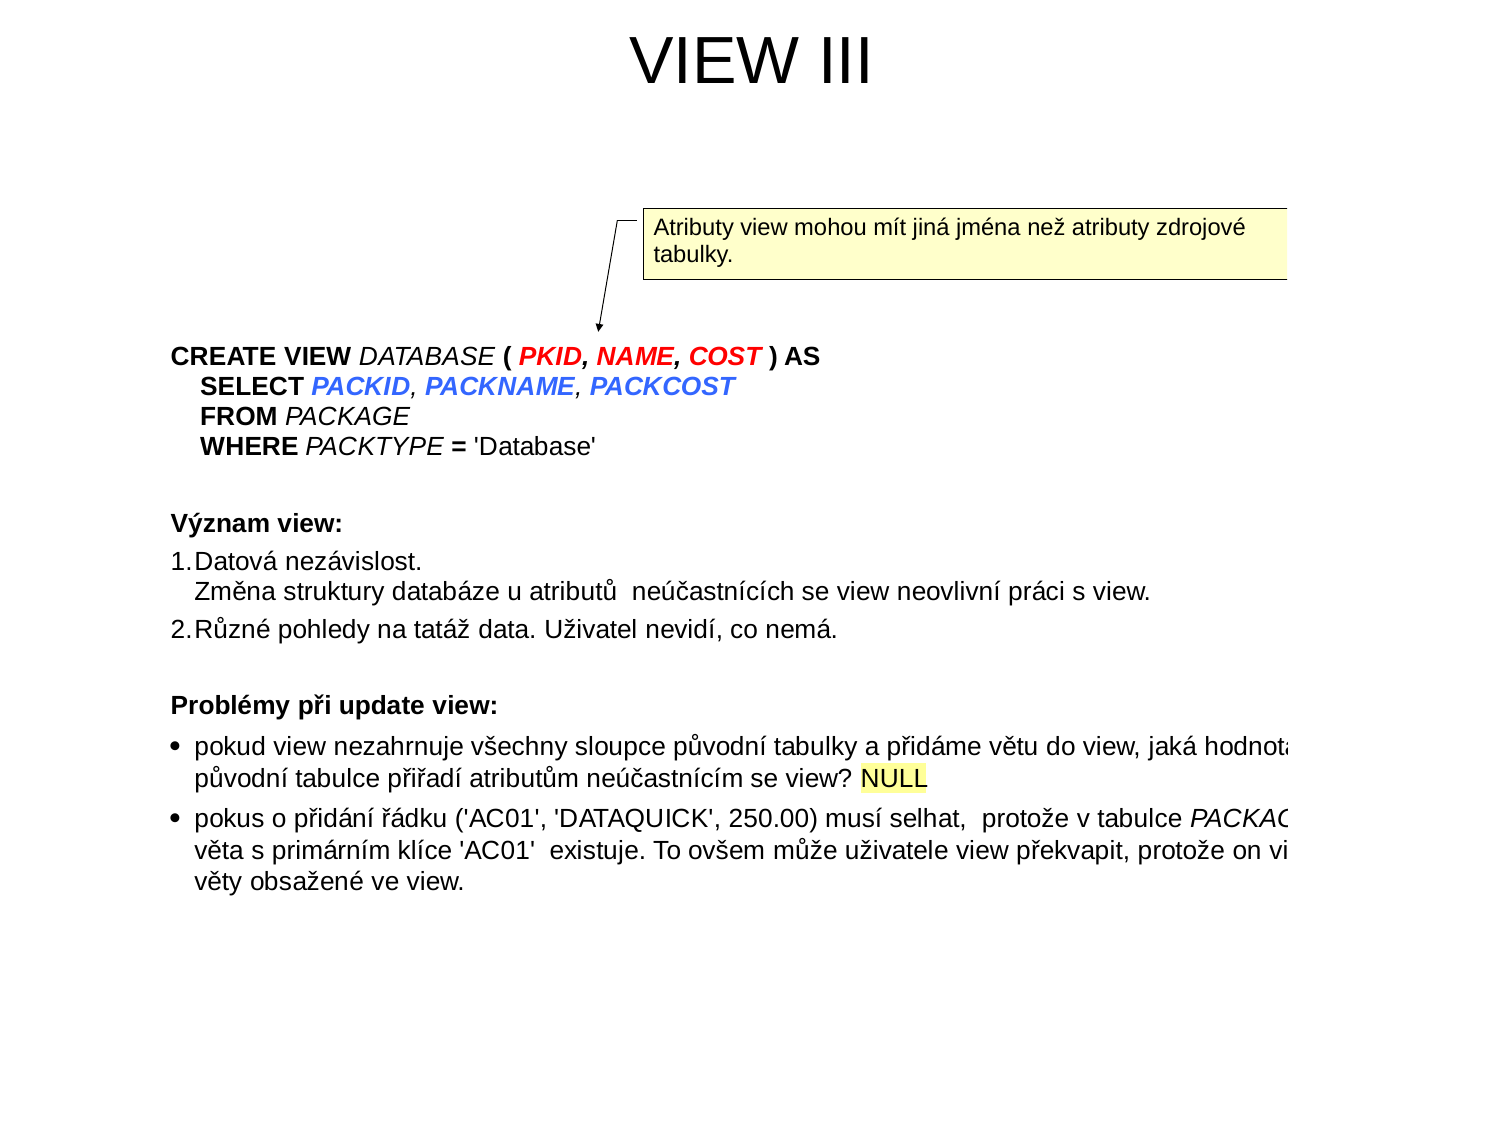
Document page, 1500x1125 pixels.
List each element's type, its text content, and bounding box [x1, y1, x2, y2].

title VIEW III [76, 0, 1427, 114]
chart [76, 91, 1288, 934]
